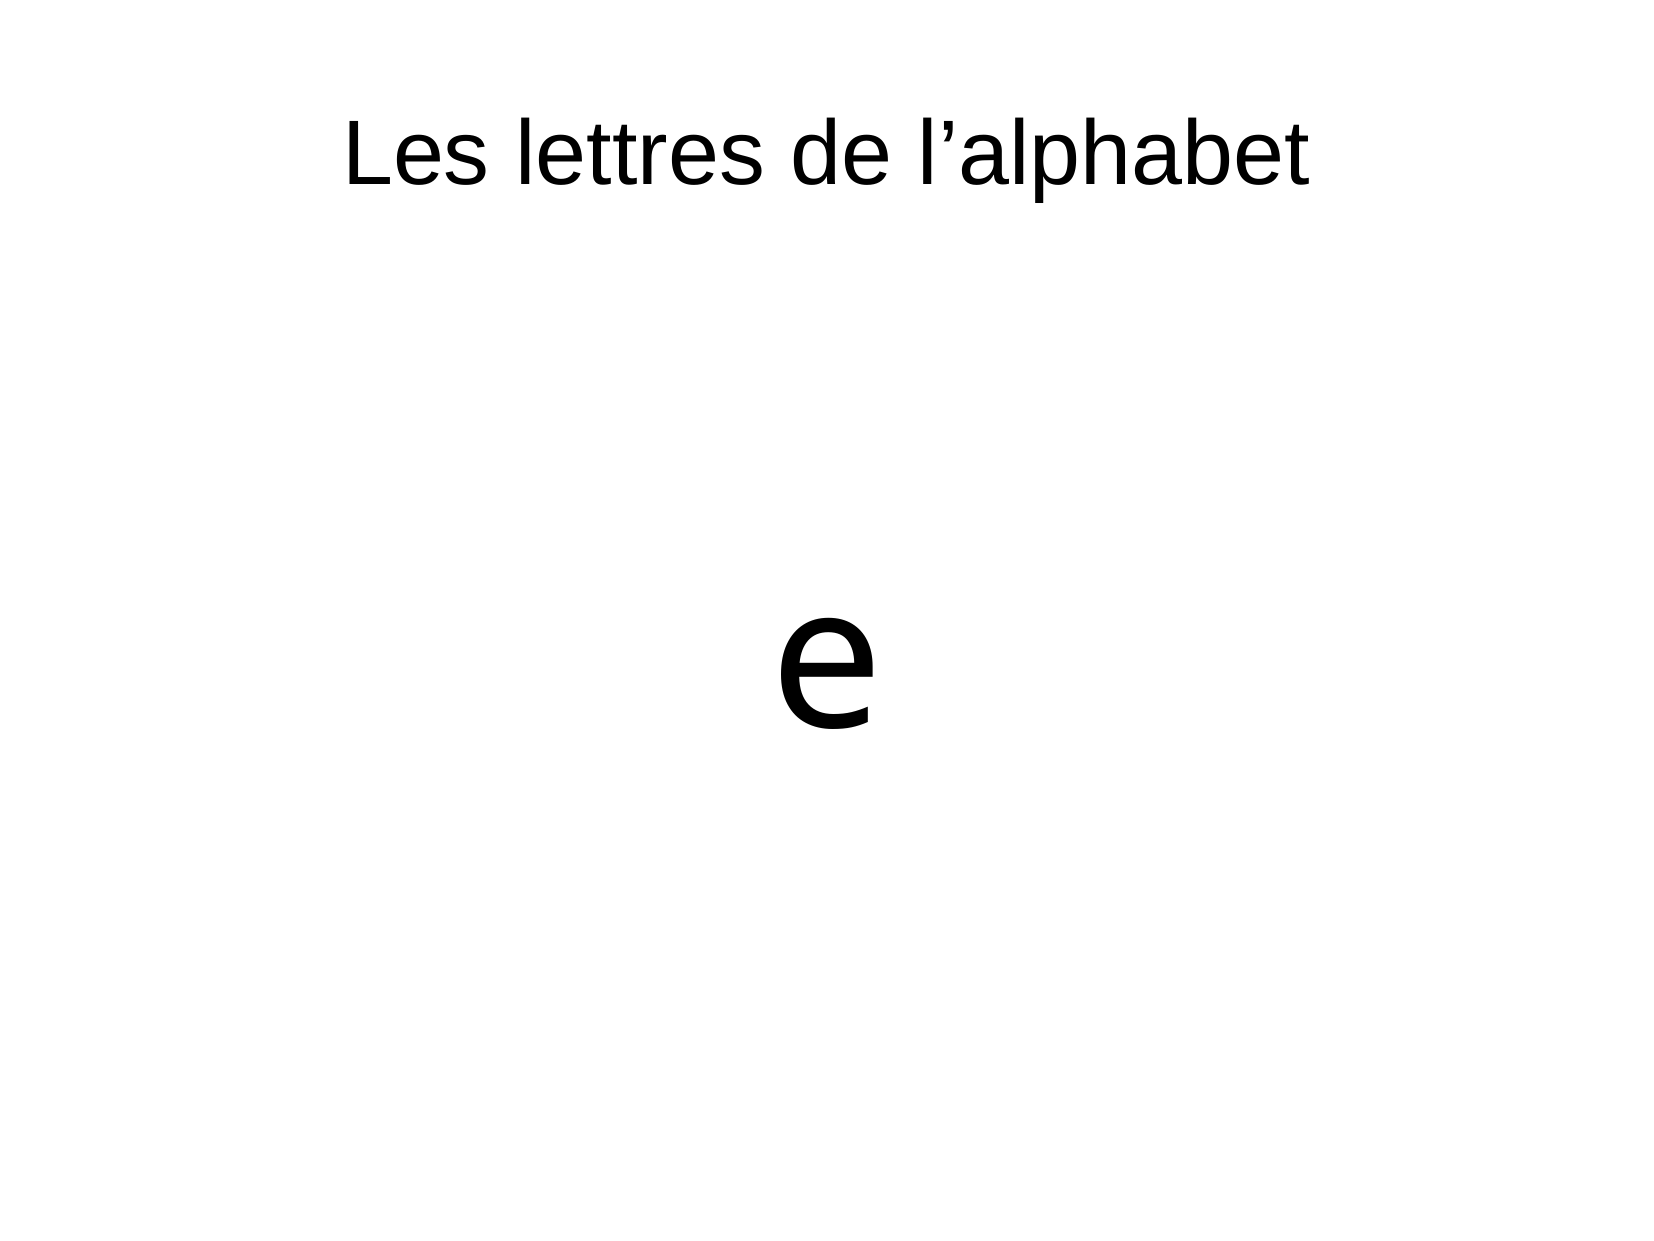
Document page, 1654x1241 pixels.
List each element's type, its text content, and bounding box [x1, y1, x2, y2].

subtitle e [82, 290, 1571, 1010]
title Les lettres de l’alphabet [82, 49, 1571, 257]
